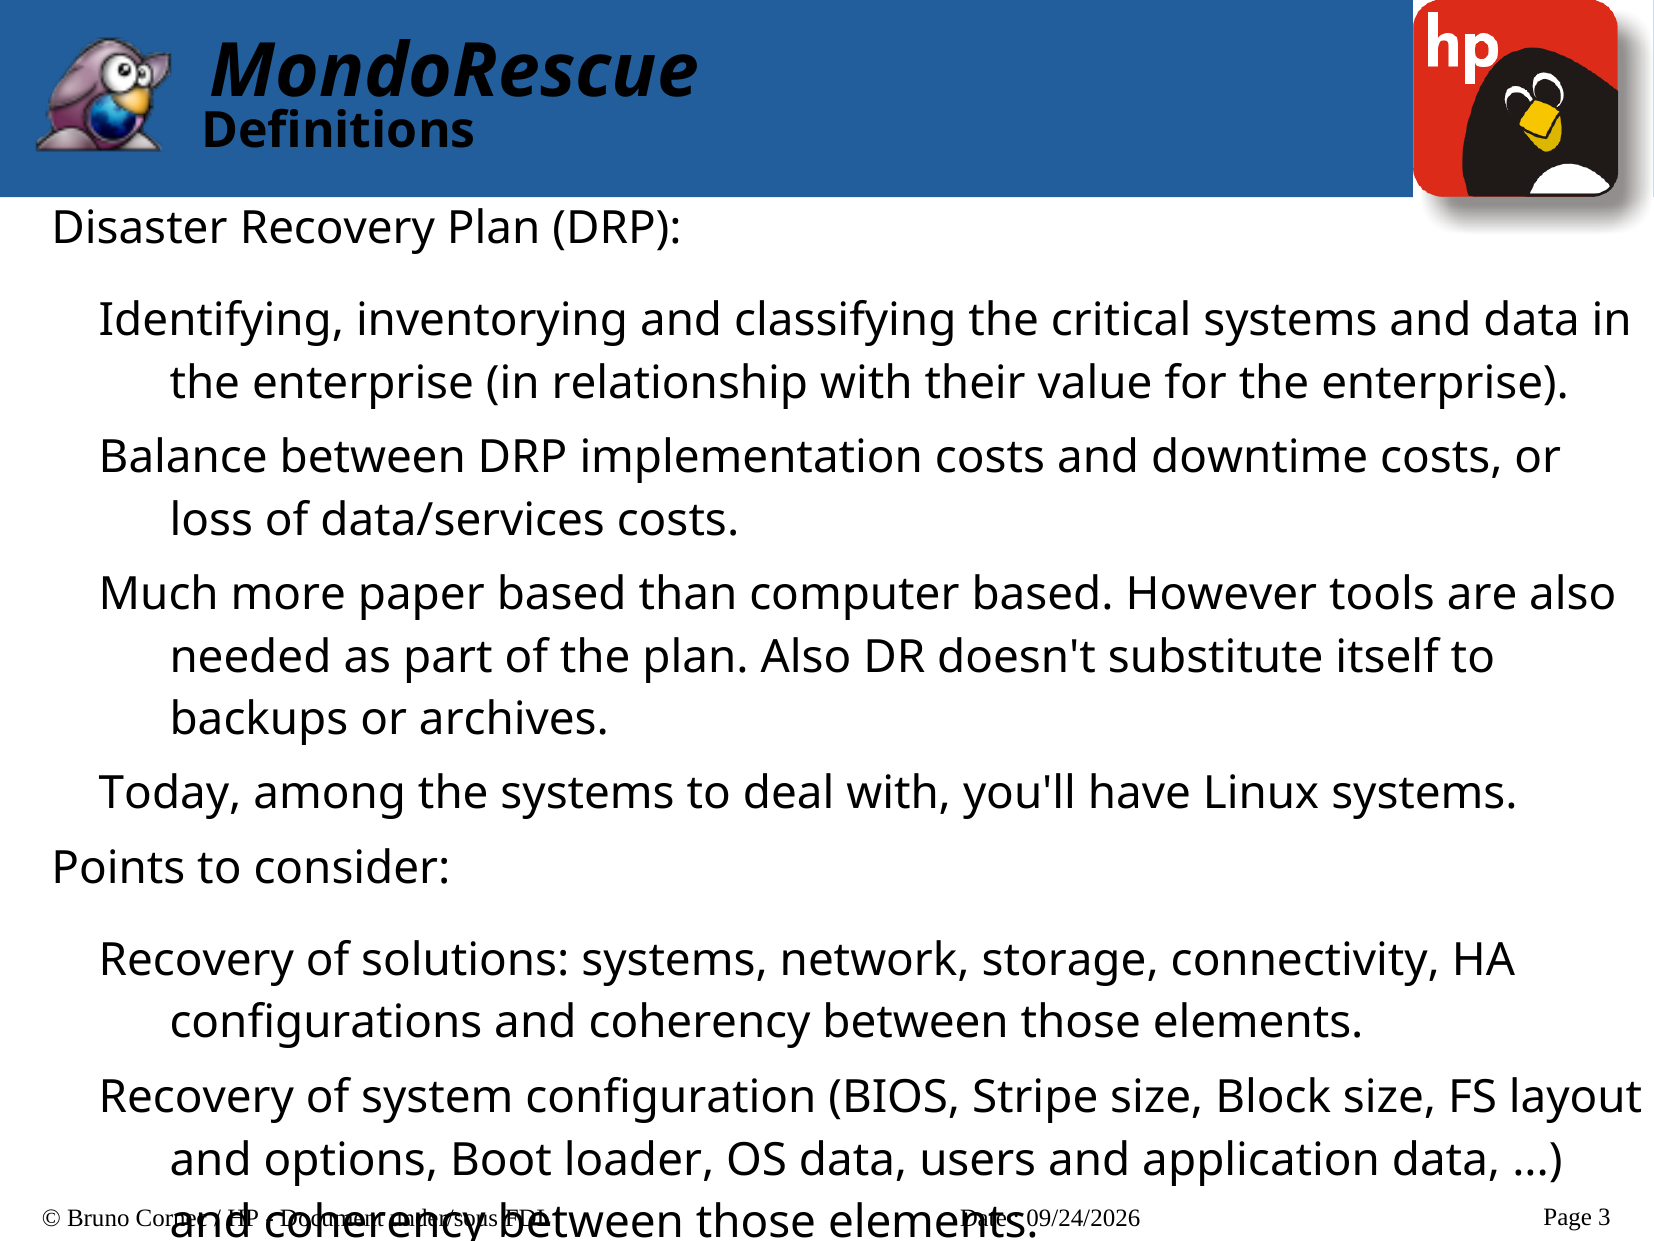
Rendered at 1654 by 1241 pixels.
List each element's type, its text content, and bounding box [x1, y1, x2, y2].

picture [0, 0, 211, 199]
list Disaster Recovery Plan (DRP): Identifying, inventorying and classifying the critical systems and data in the enterprise (in relationship with their value for the enterprise). Balance between DRP implementation costs and downtime costs, or loss of data/services costs. Much more paper based than computer based. However tools are also needed as part of the plan. Also DR doesn't substitute itself to backups or archives. Today, among the systems to deal with, you'll have Linux systems. Points to consider: Recovery of solutions: systems, network, storage, connectivity, HA configurations and coherency between those elements. Recovery of system configuration (BIOS, Stripe size, Block size, FS layout and options, Boot loader, OS data, users and application data, ...) and coherency between those elements. [39, 194, 1654, 1228]
picture [1413, 0, 1654, 194]
title Definitions [200, 26, 1190, 194]
